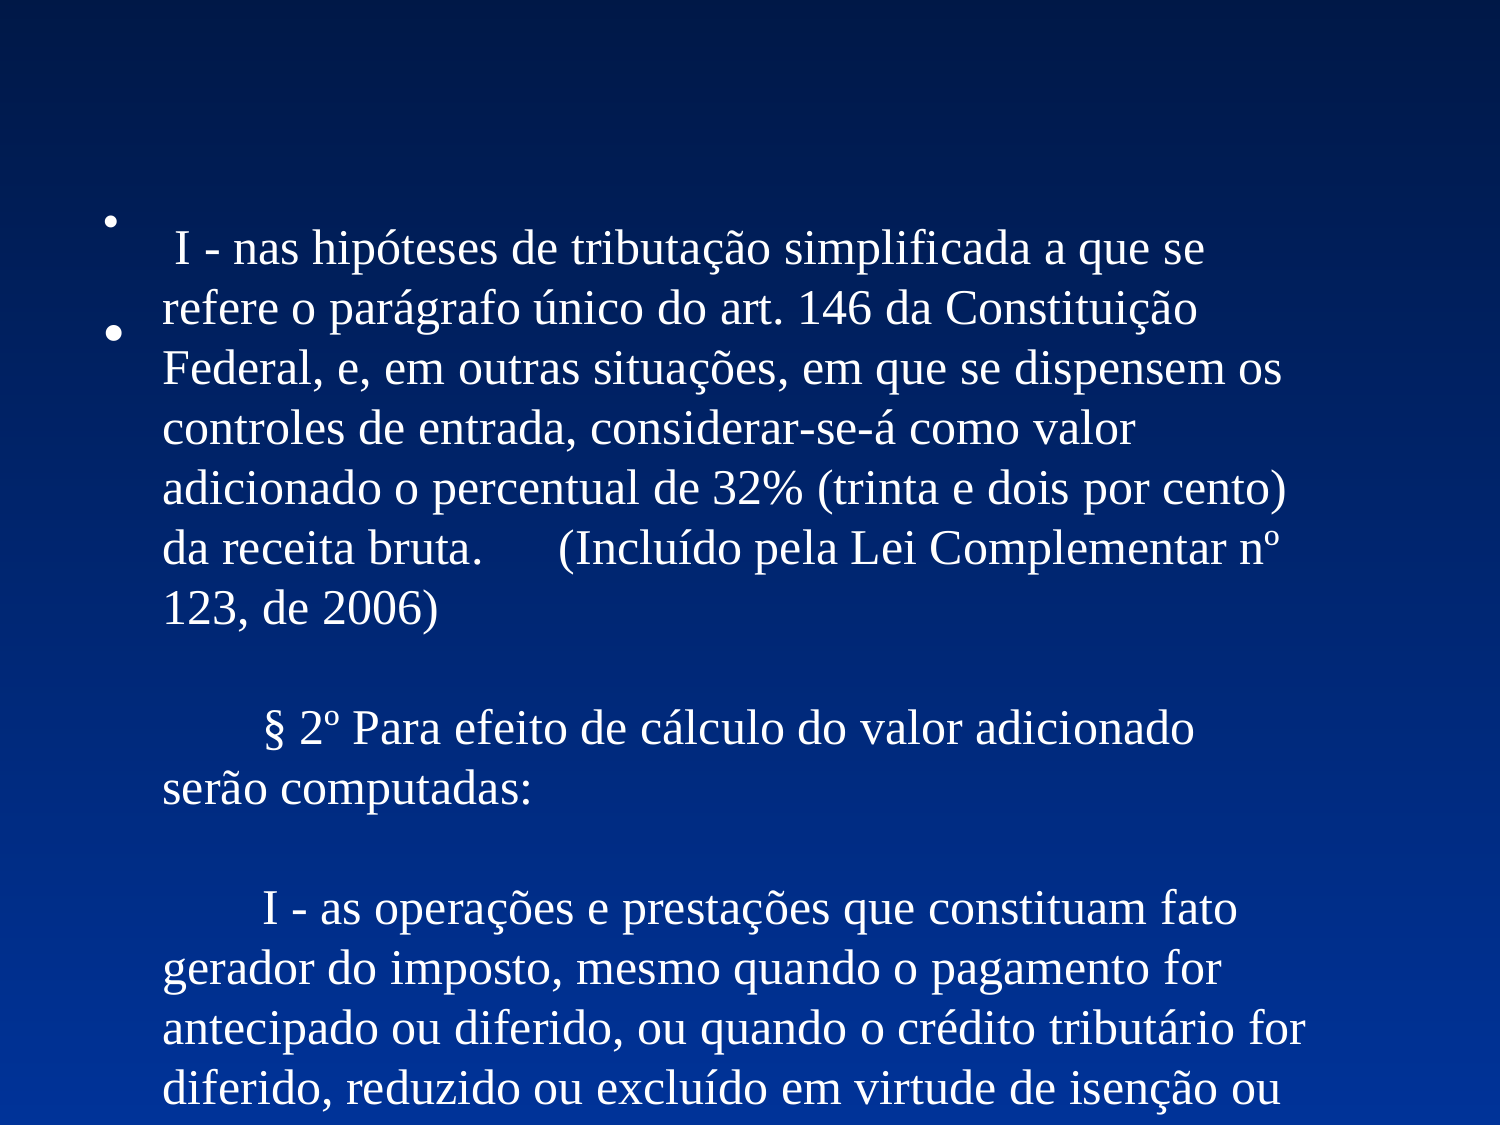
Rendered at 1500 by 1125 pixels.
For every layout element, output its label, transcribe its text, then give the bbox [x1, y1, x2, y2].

text_box I - nas hipóteses de tributação simplificada a que se refere o parágrafo único do art. 146 da Constituição Federal, e, em outras situações, em que se dispensem os controles de entrada, considerar-se-á como valor adicionado o percentual de 32% (trinta e dois por cento) da receita bruta. (Incluído pela Lei Complementar nº 123, de 2006) § 2º Para efeito de cálculo do valor adicionado serão computadas: I - as operações e prestações que constituam fato gerador do imposto, mesmo quando o pagamento for antecipado ou diferido, ou quando o crédito tributário for diferido, reduzido ou excluído em virtude de isenção ou outros benefícios, incentivos ou favores fiscais; [147, 206, 1329, 1125]
